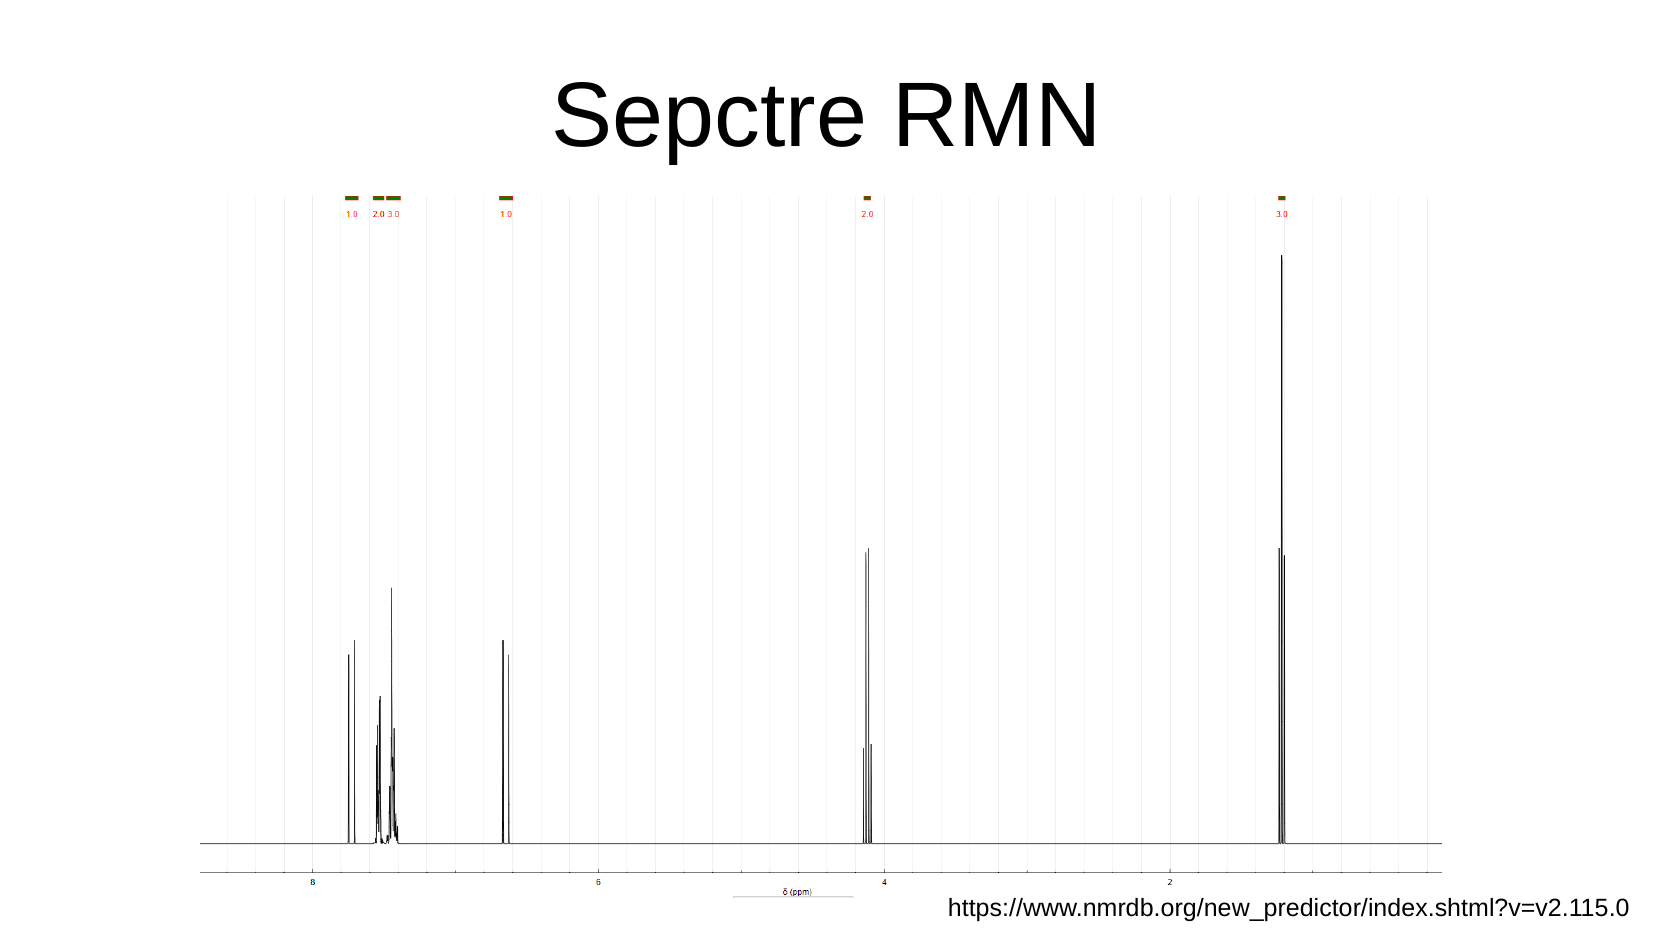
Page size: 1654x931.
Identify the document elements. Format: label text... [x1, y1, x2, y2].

title Sepctre RMN [82, 37, 1571, 193]
picture [200, 184, 1442, 898]
text_box https://www.nmrdb.org/new_predictor/index.shtml?v=v2.115.0 [933, 885, 1654, 931]
